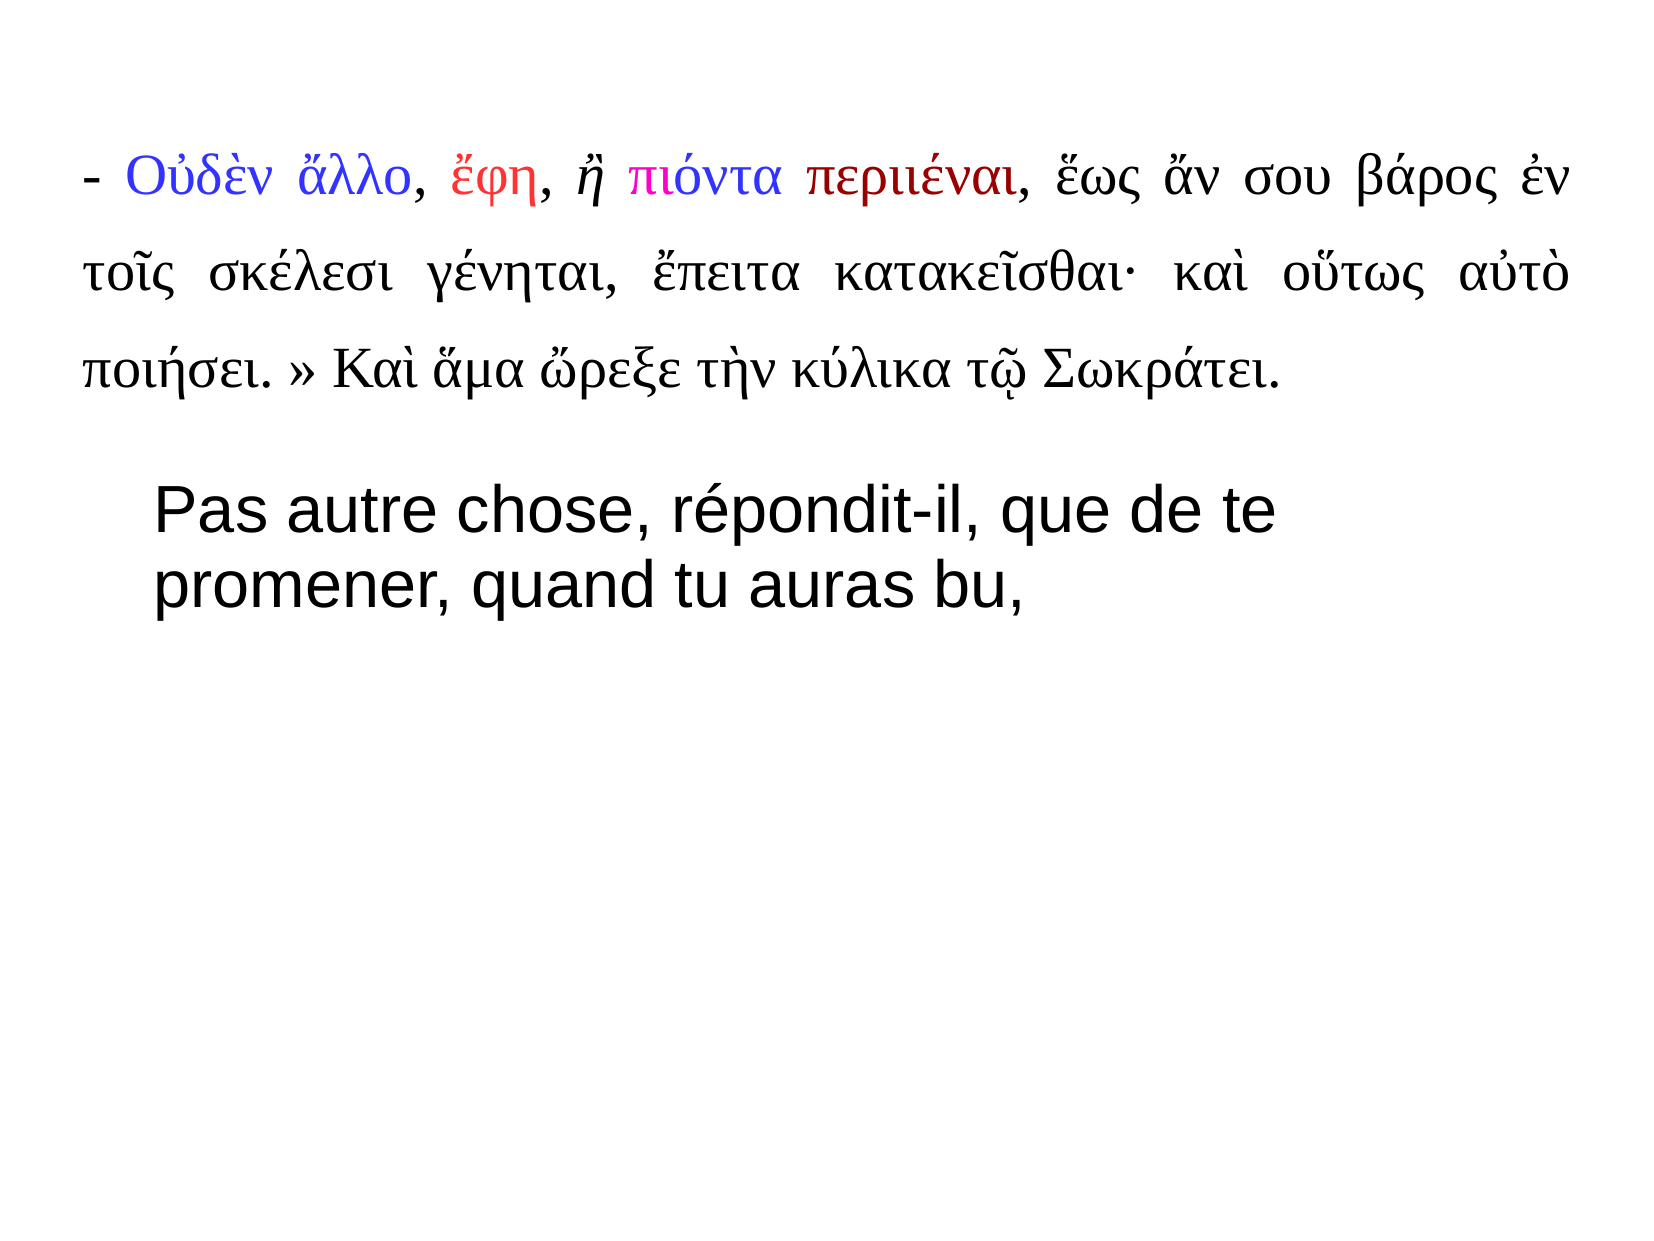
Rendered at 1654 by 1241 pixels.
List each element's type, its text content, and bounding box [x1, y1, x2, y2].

title - Οὐδὲν ἄλλο, ἔφη, ἢ πιόντα περιιέναι, ἕως ἄν σου βάρος ἐν τοῖς σκέλεσι γένηται, ἔπειτα κατακεῖσθαι· καὶ οὕτως αὐτὸ ποιήσει. » Καὶ ἅμα ὤρεξε τὴν κύλικα τῷ Σωκράτει. [82, 49, 1571, 461]
list Pas autre chose, répondit-il, que de te promener, quand tu auras bu, [82, 472, 1571, 1109]
